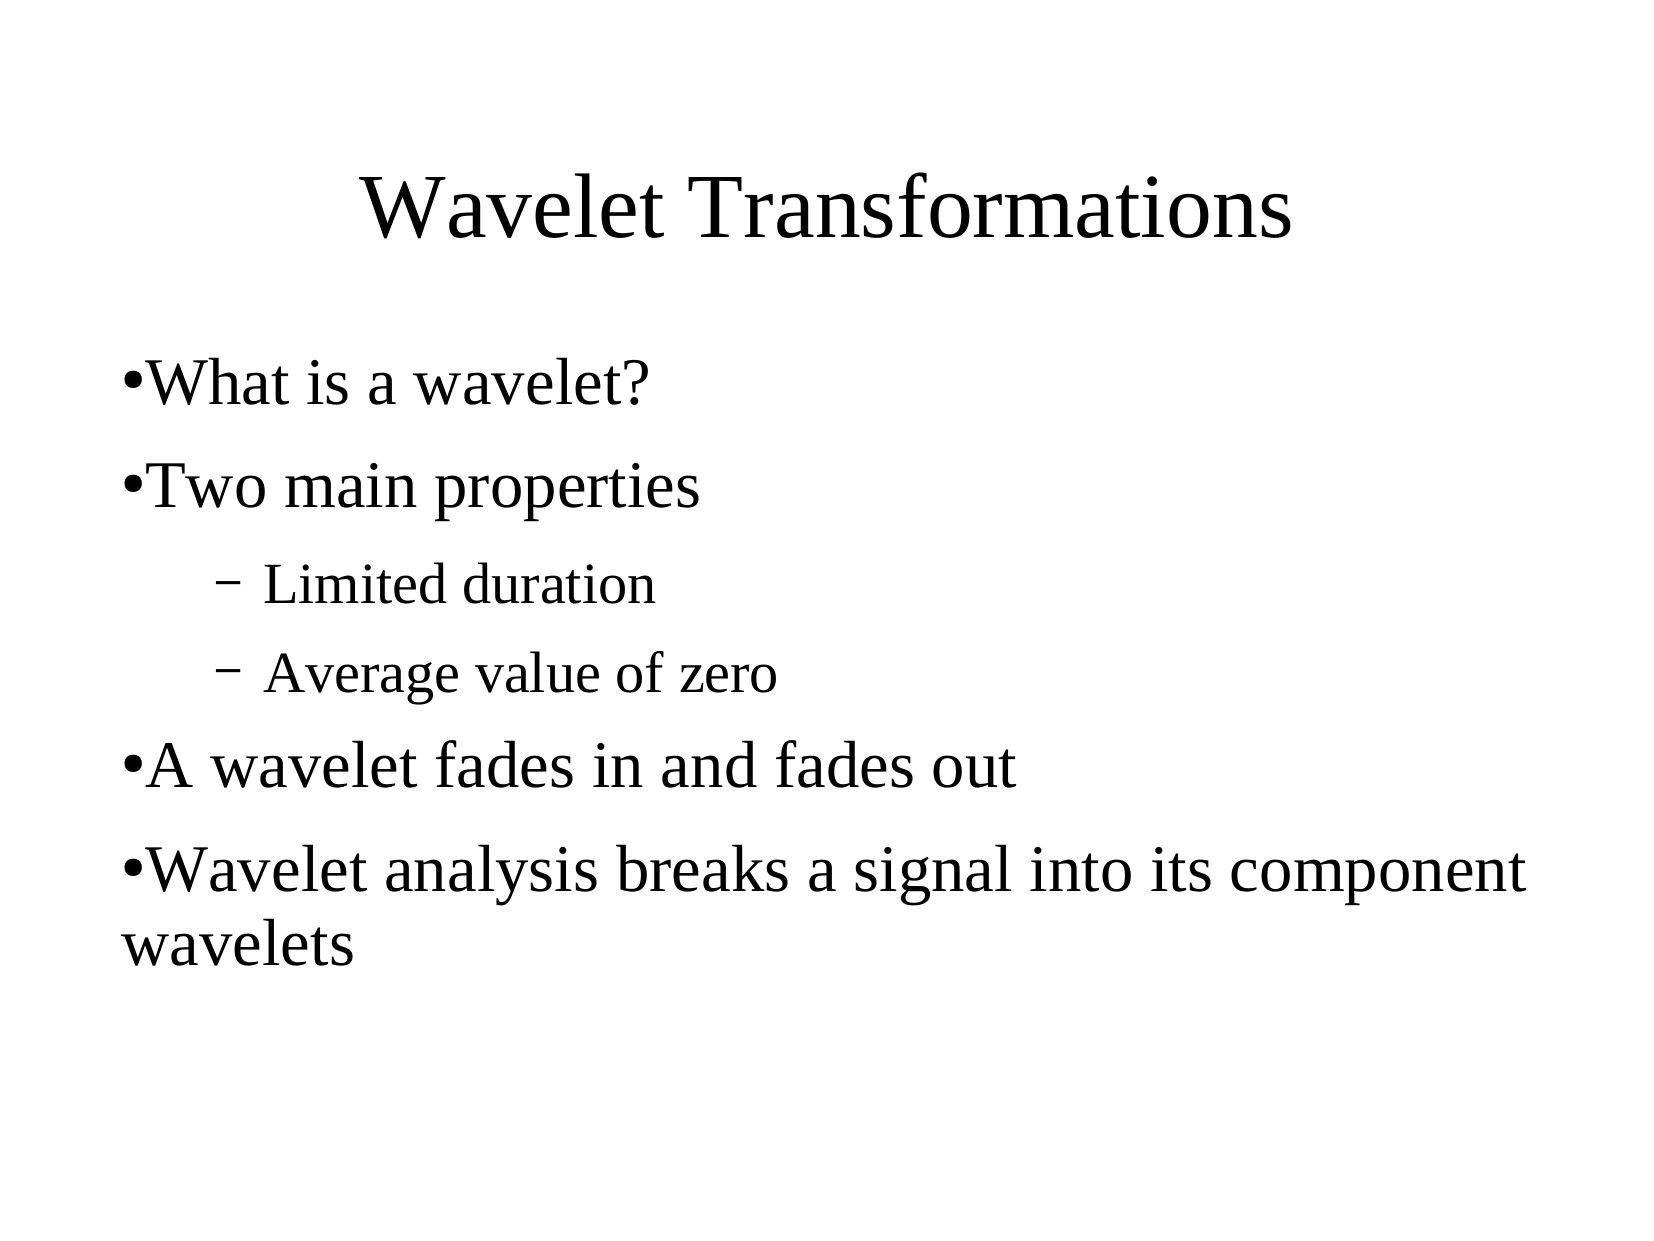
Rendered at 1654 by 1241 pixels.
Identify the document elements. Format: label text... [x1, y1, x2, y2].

title Wavelet Transformations [121, 102, 1534, 311]
list What is a wavelet? Two main properties Limited duration Average value of zero A wavelet fades in and fades out Wavelet analysis breaks a signal into its component wavelets [121, 344, 1534, 1127]
